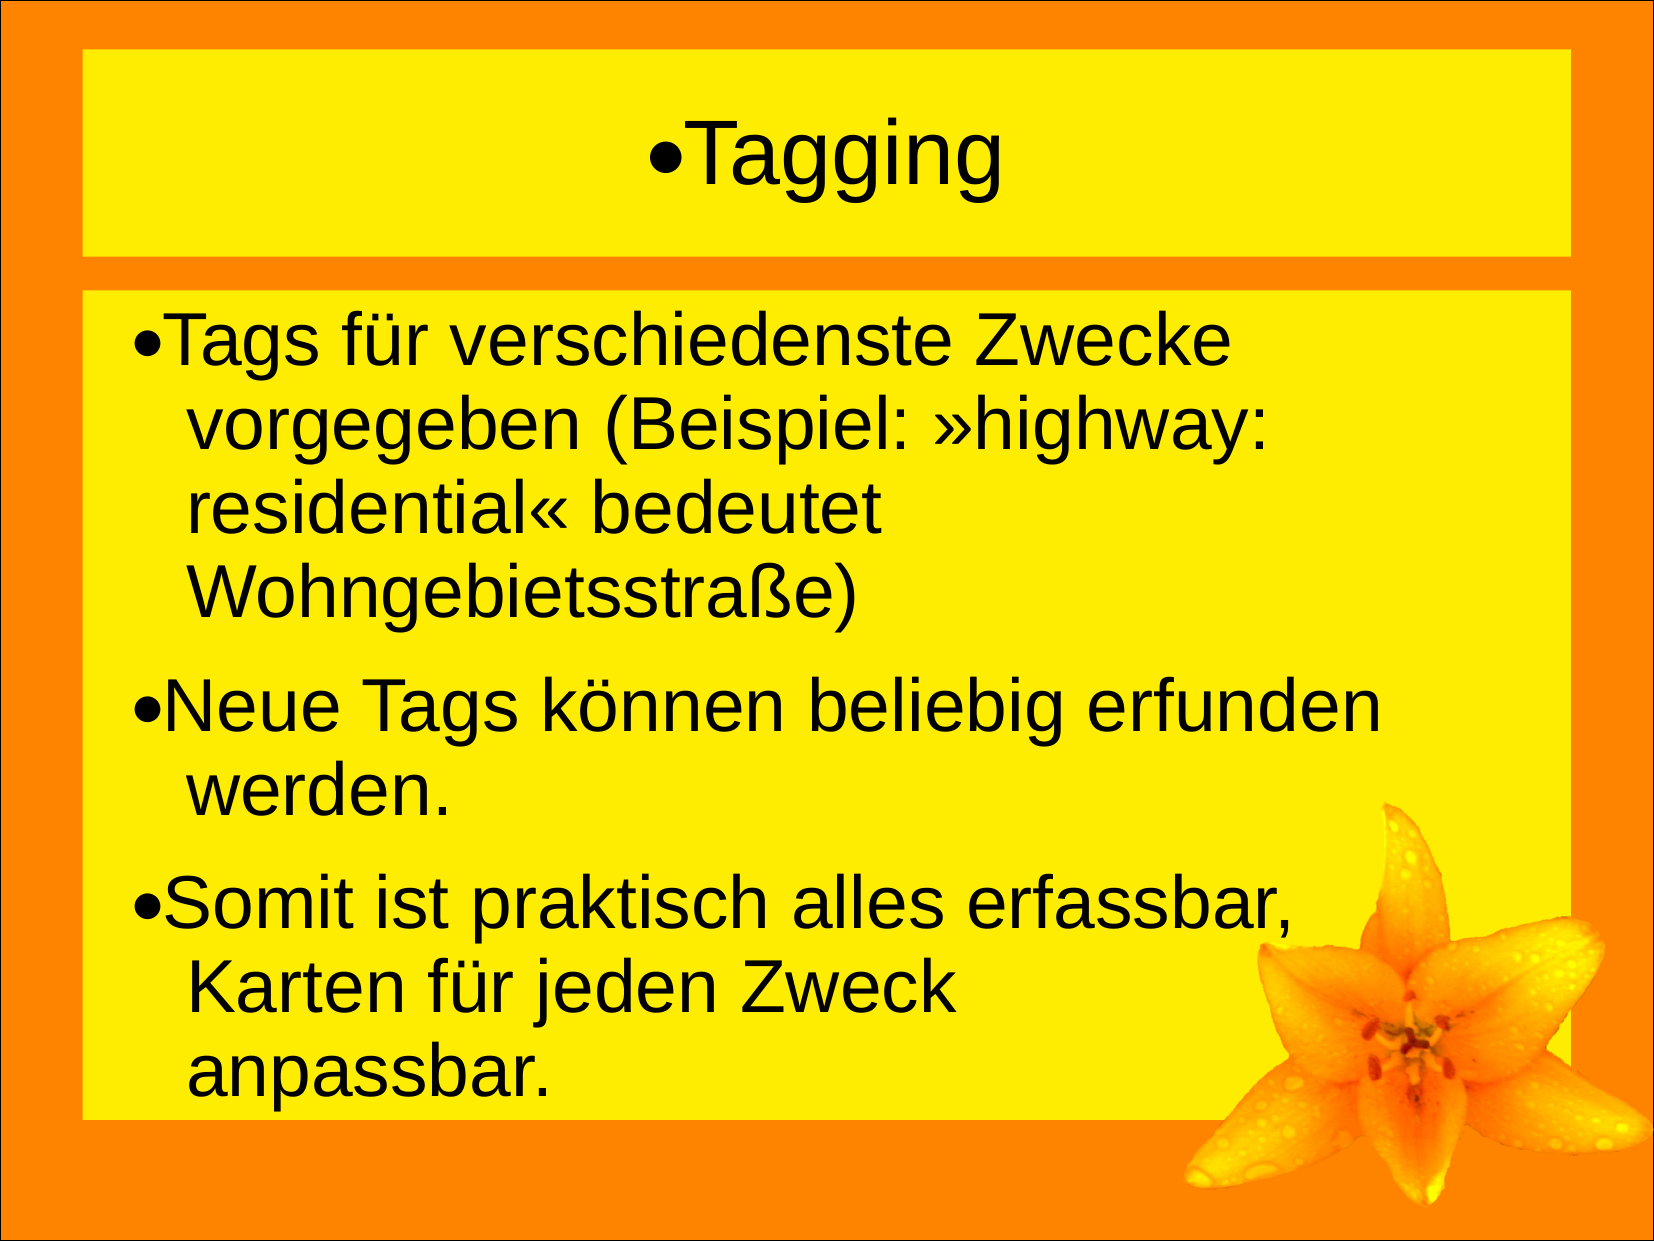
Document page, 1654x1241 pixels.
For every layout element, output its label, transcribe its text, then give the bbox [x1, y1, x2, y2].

text_box [0, 0, 1654, 1241]
text_box Tags für verschiedenste Zwecke vorgegeben (Beispiel: »highway: residential« bedeutet Wohngebietsstraße) Neue Tags können beliebig erfunden werden. Somit ist praktisch alles erfassbar, Karten für jeden Zweck anpassbar. [82, 290, 1571, 1094]
picture [1181, 767, 1654, 1241]
text_box Tagging [82, 49, 1571, 257]
